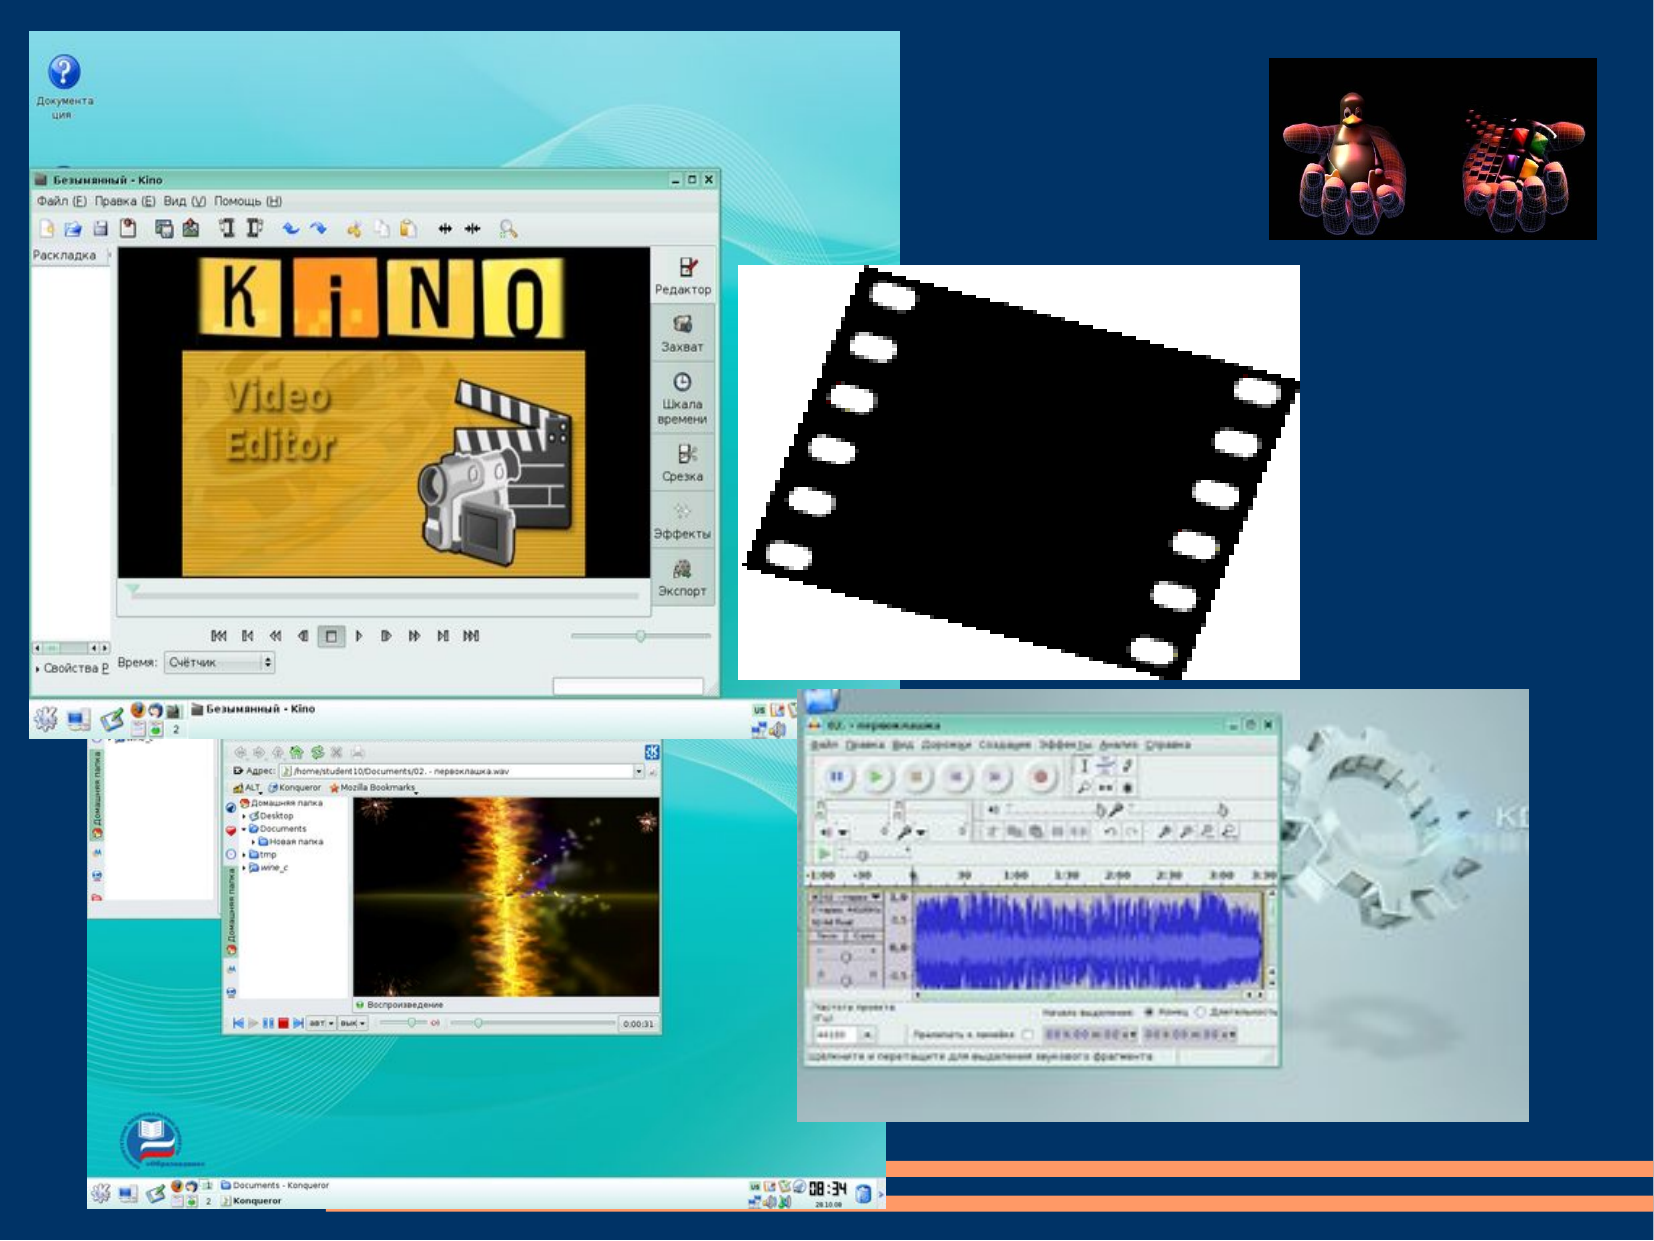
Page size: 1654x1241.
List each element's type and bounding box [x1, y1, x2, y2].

picture [29, 31, 1529, 1209]
picture [1269, 58, 1597, 240]
